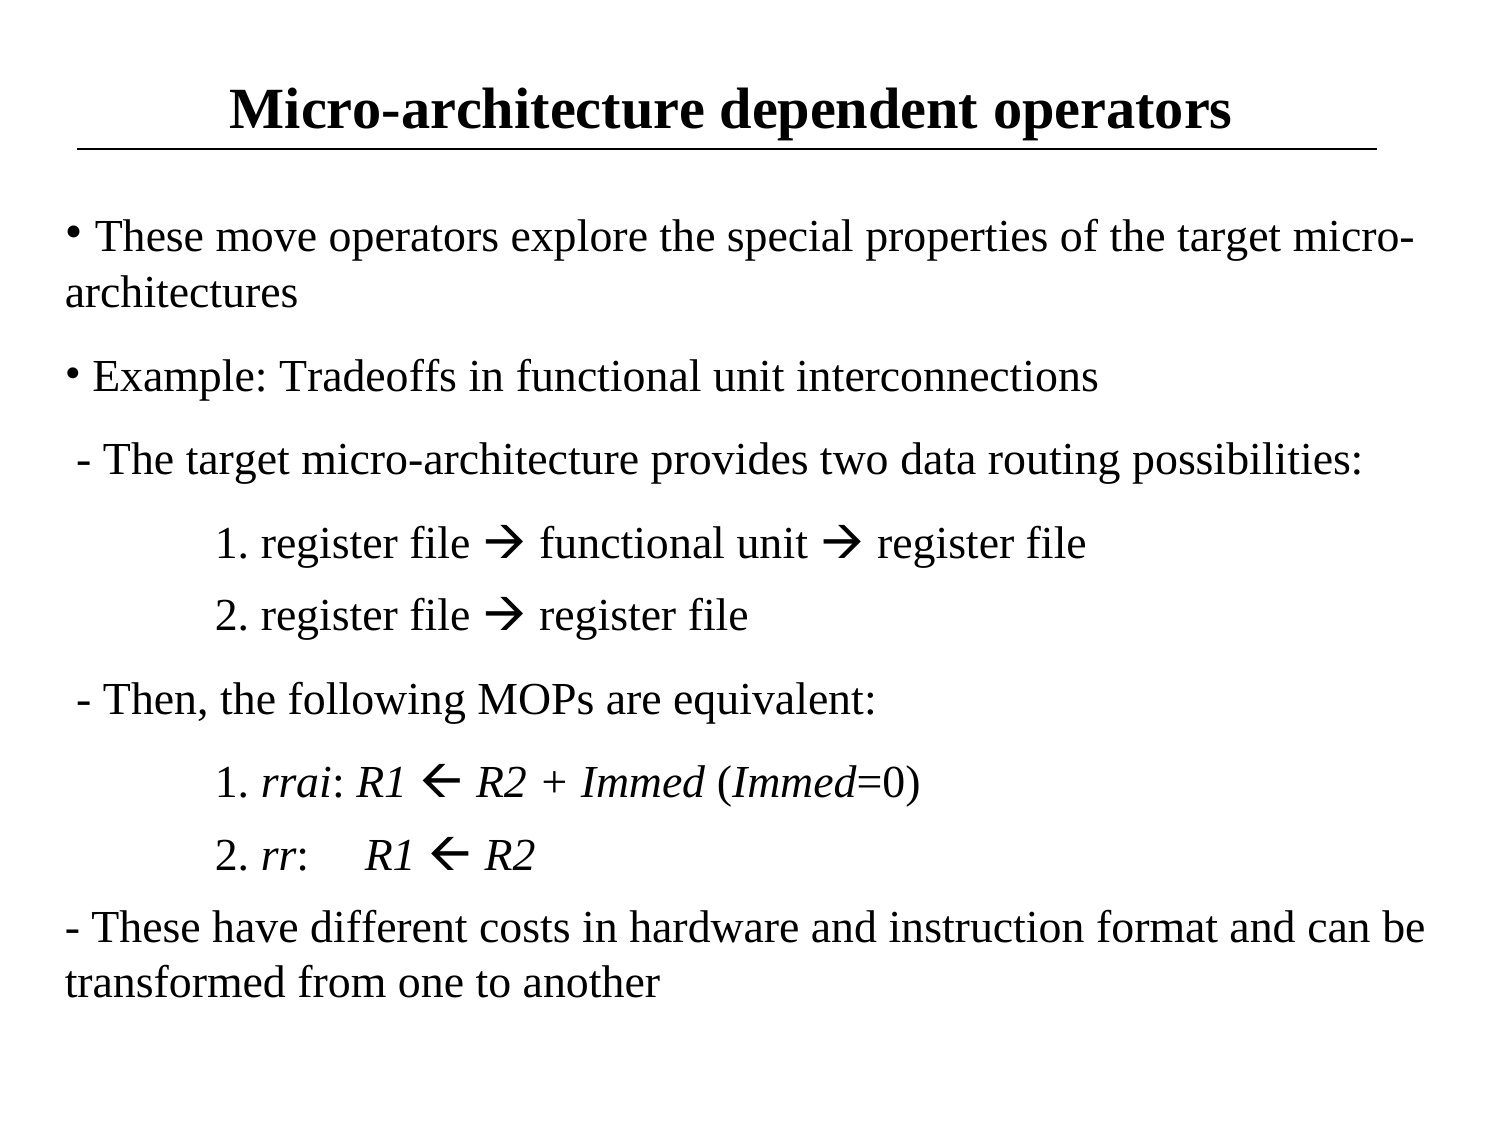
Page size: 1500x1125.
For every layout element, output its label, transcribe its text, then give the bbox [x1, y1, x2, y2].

text_box These move operators explore the special properties of the target micro-architectures Example: Tradeoffs in functional unit interconnections - The target micro-architecture provides two data routing possibilities: 1. register file  functional unit  register file 2. register file  register file - Then, the following MOPs are equivalent: 1. rrai: R1  R2 + Immed (Immed=0) 2. rr: R1  R2 - These have different costs in hardware and instruction format and can be transformed from one to another [50, 199, 1463, 1009]
title Micro-architecture dependent operators [100, 150, 1363, 155]
title Micro-architecture dependent operators [100, 54, 1363, 148]
